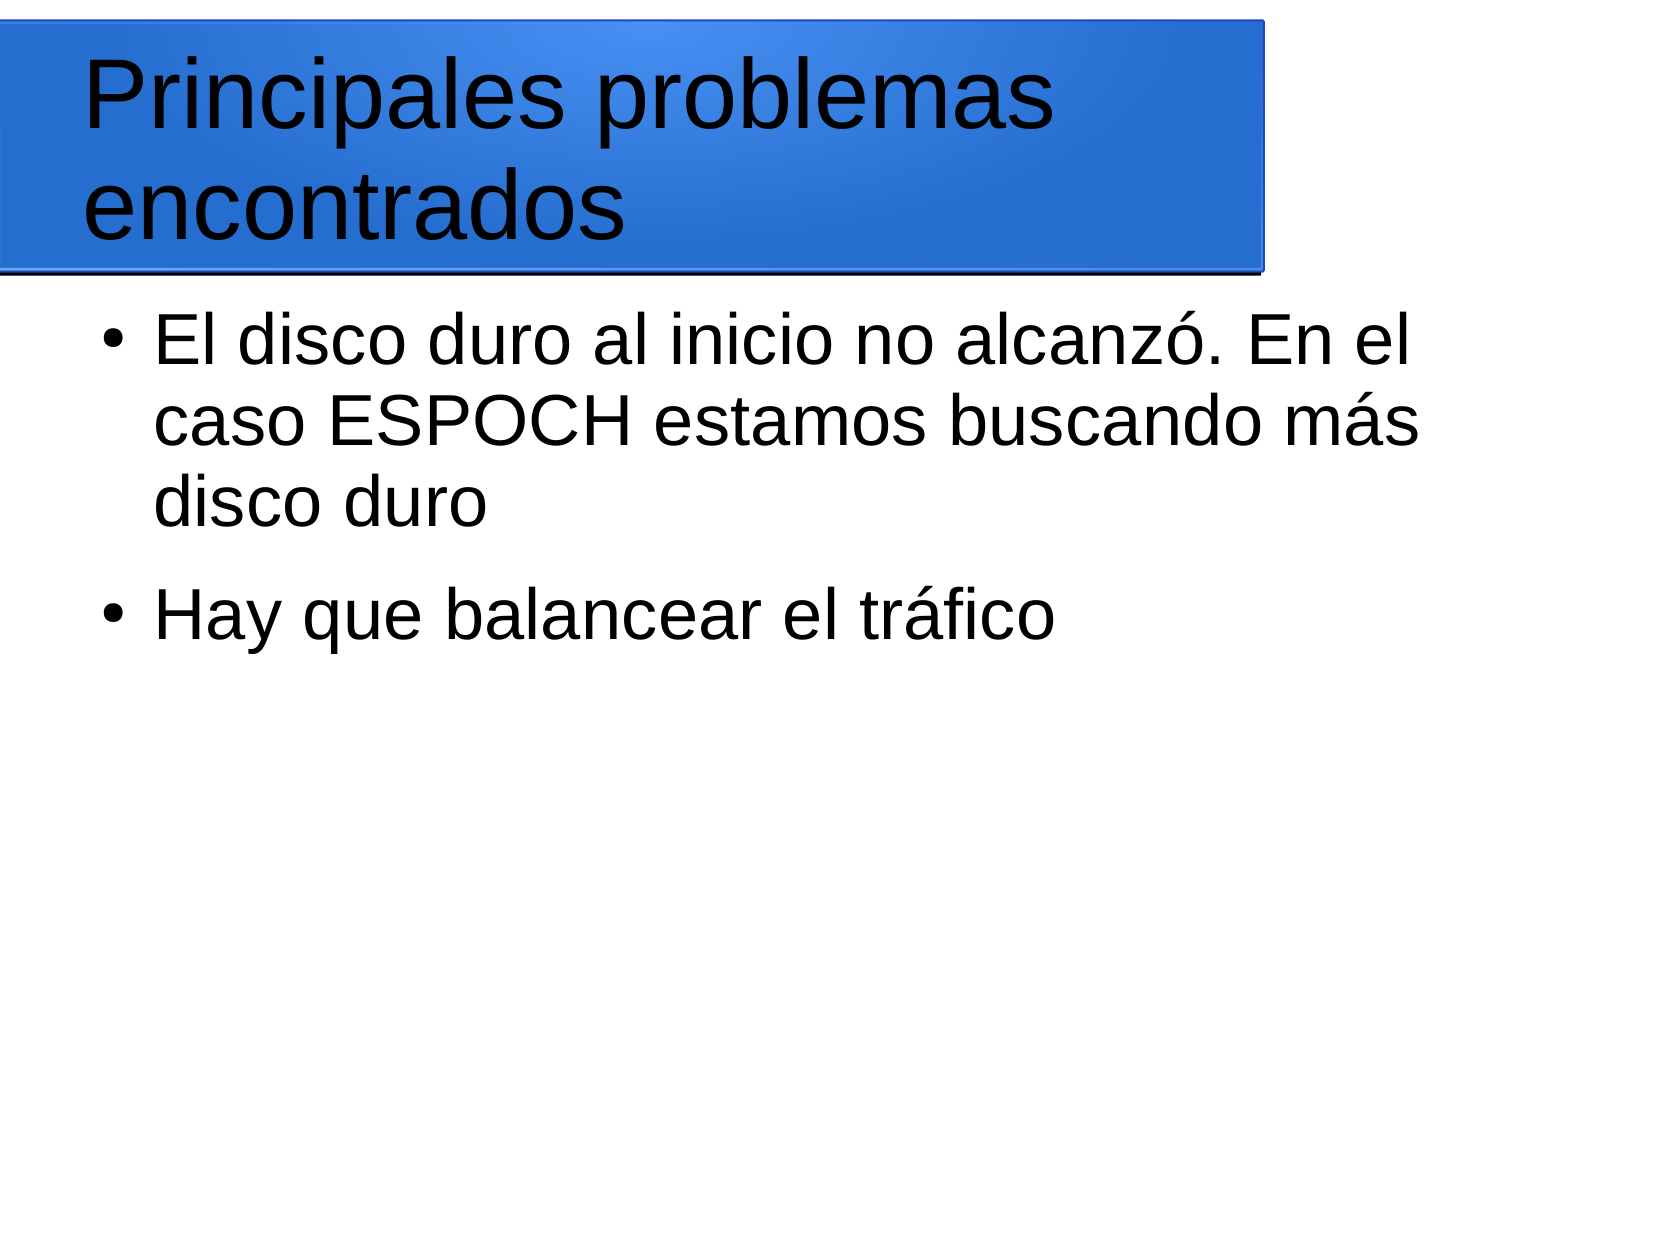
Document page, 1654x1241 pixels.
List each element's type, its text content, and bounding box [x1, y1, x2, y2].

list El disco duro al inicio no alcanzó. En el caso ESPOCH estamos buscando más disco duro Hay que balancear el tráfico [82, 299, 1571, 1019]
title Principales problemas encontrados [82, 38, 1235, 261]
